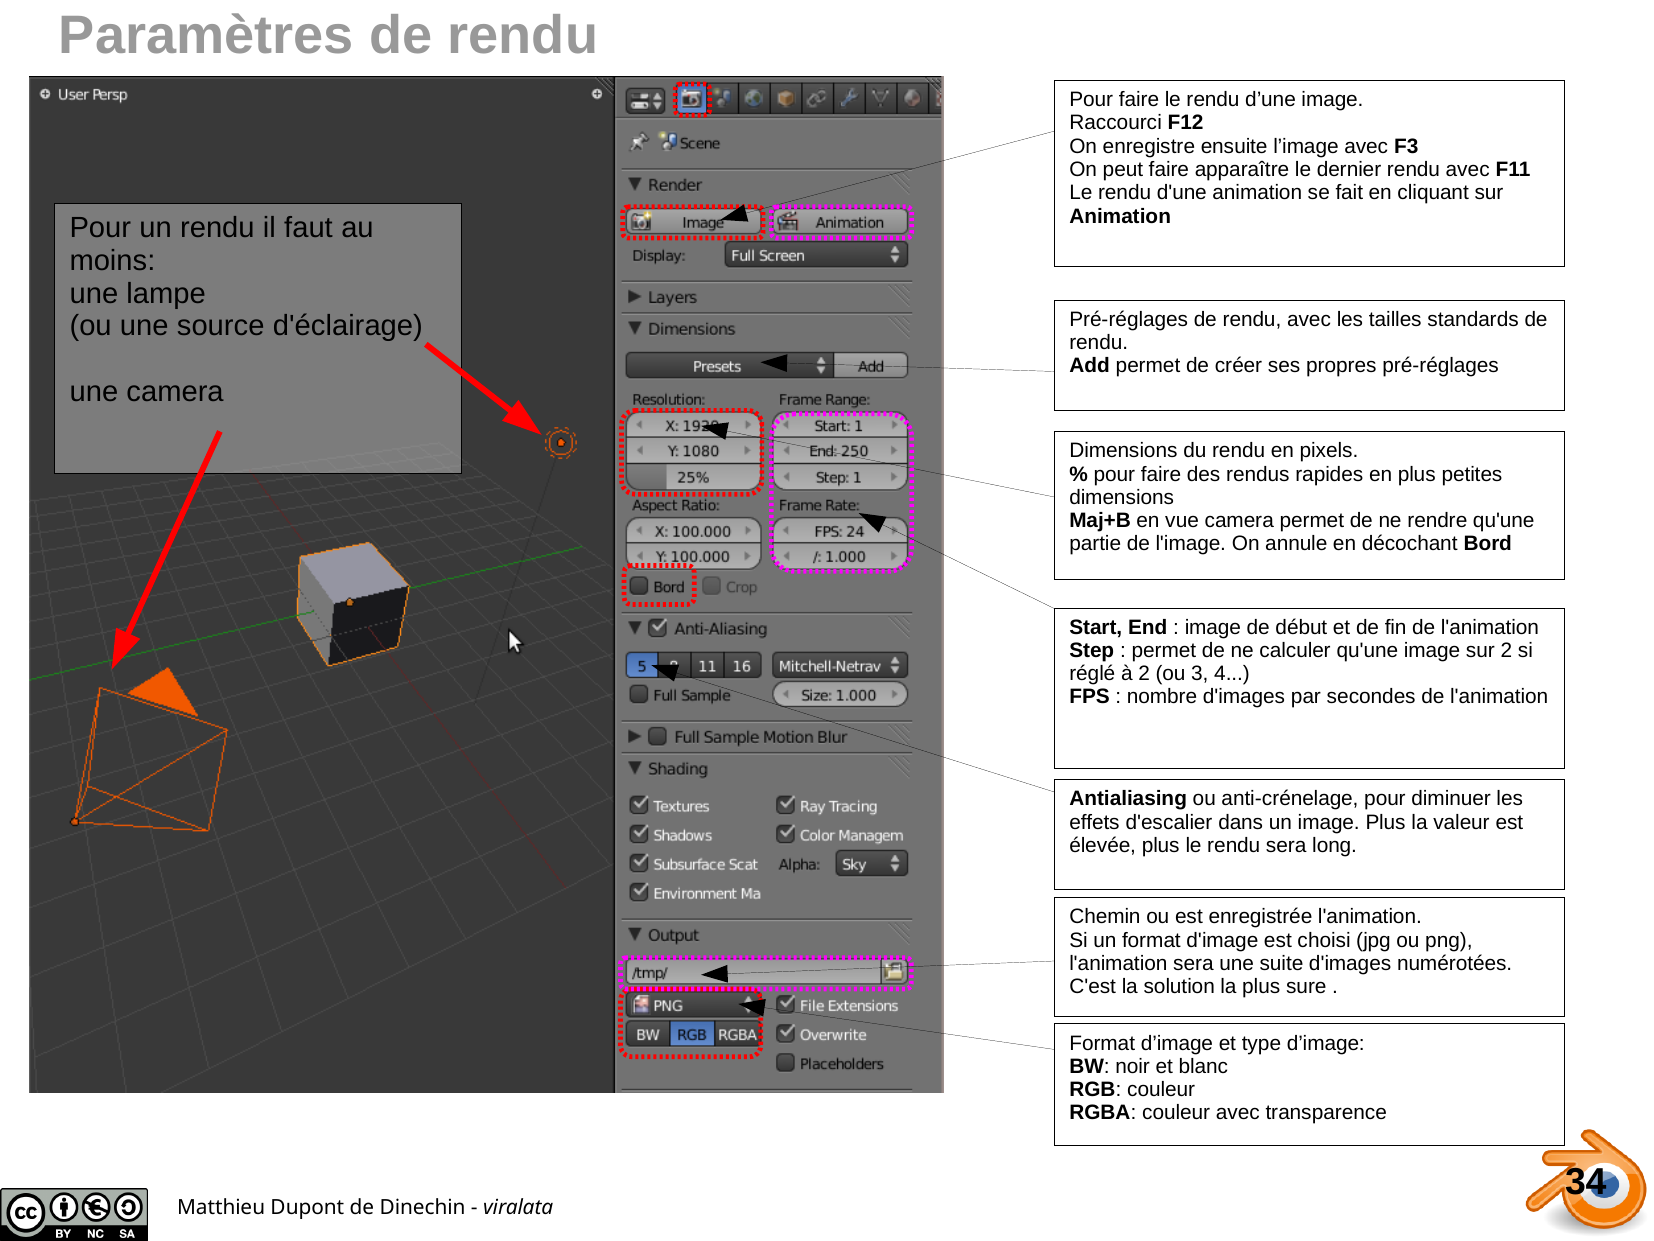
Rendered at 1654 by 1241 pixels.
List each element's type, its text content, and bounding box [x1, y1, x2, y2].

text_box Pour faire le rendu d’une image. Raccourci F12 On enregistre ensuite l’image avec F3 On peut faire apparaître le dernier rendu avec F11 Le rendu d'une animation se fait en cliquant sur Animation [1054, 80, 1565, 267]
picture [1520, 1117, 1648, 1241]
text_box Pour un rendu il faut au moins: une lampe (ou une source d'éclairage) une camera [54, 203, 462, 474]
text_box Dimensions du rendu en pixels. % pour faire des rendus rapides en plus petites dimensions Maj+B en vue camera permet de ne rendre qu'une partie de l'image. On annule en décochant Bord [1054, 431, 1565, 580]
picture [29, 76, 944, 1093]
text_box Antialiasing ou anti-crénelage, pour diminuer les effets d'escalier dans un image. Plus la valeur est élevée, plus le rendu sera long. [1054, 779, 1565, 890]
title Paramètres de rendu [59, 0, 1431, 71]
text_box Format d’image et type d’image: BW: noir et blanc RGB: couleur RGBA: couleur avec transparence [1054, 1023, 1565, 1146]
text_box Chemin ou est enregistrée l'animation. Si un format d'image est choisi (jpg ou png), l'animation sera une suite d'images numérotées. C'est la solution la plus sure . [1054, 897, 1565, 1017]
picture [0, 1188, 148, 1241]
text_box Start, End : image de début et de fin de l'animation Step : permet de ne calculer qu'une image sur 2 si réglé à 2 (ou 3, 4...) FPS : nombre d'images par secondes de l'animation [1054, 608, 1565, 769]
text_box Pré-réglages de rendu, avec les tailles standards de rendu. Add permet de créer ses propres pré-réglages [1054, 300, 1565, 411]
